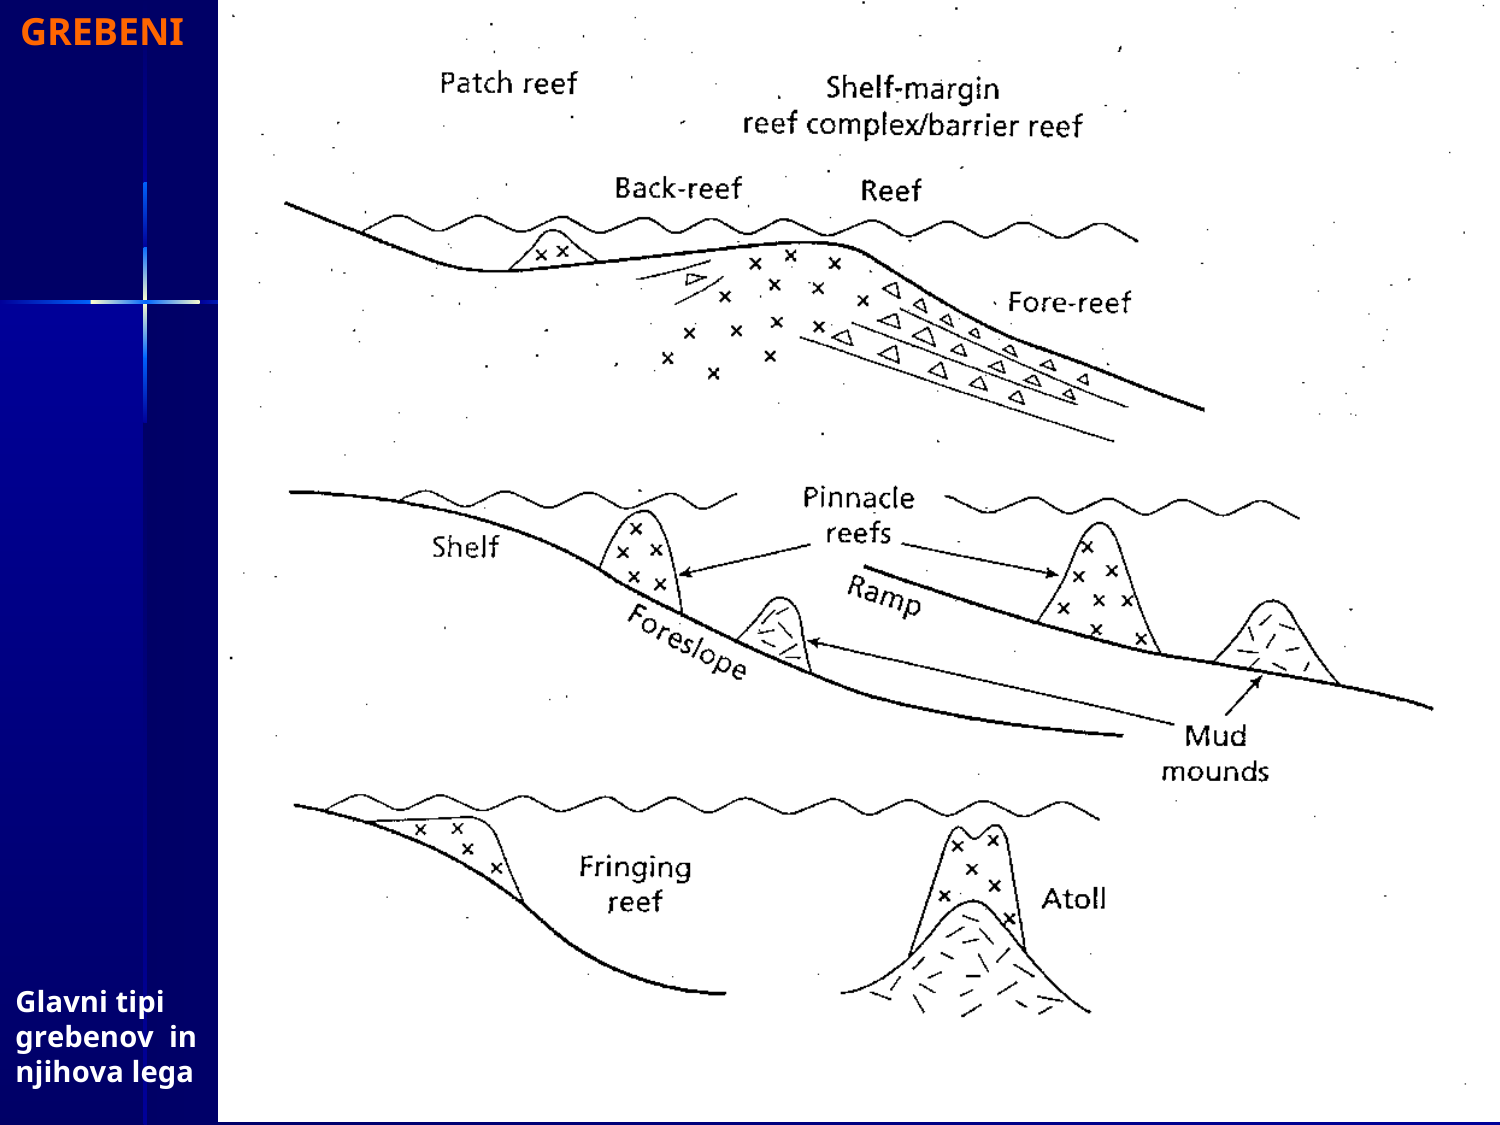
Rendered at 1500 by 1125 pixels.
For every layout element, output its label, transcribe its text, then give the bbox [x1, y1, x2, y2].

text_box GREBENI [5, 0, 200, 61]
text_box Glavni tipi grebenov in njihova lega [0, 976, 213, 1097]
picture [218, 0, 1500, 1122]
